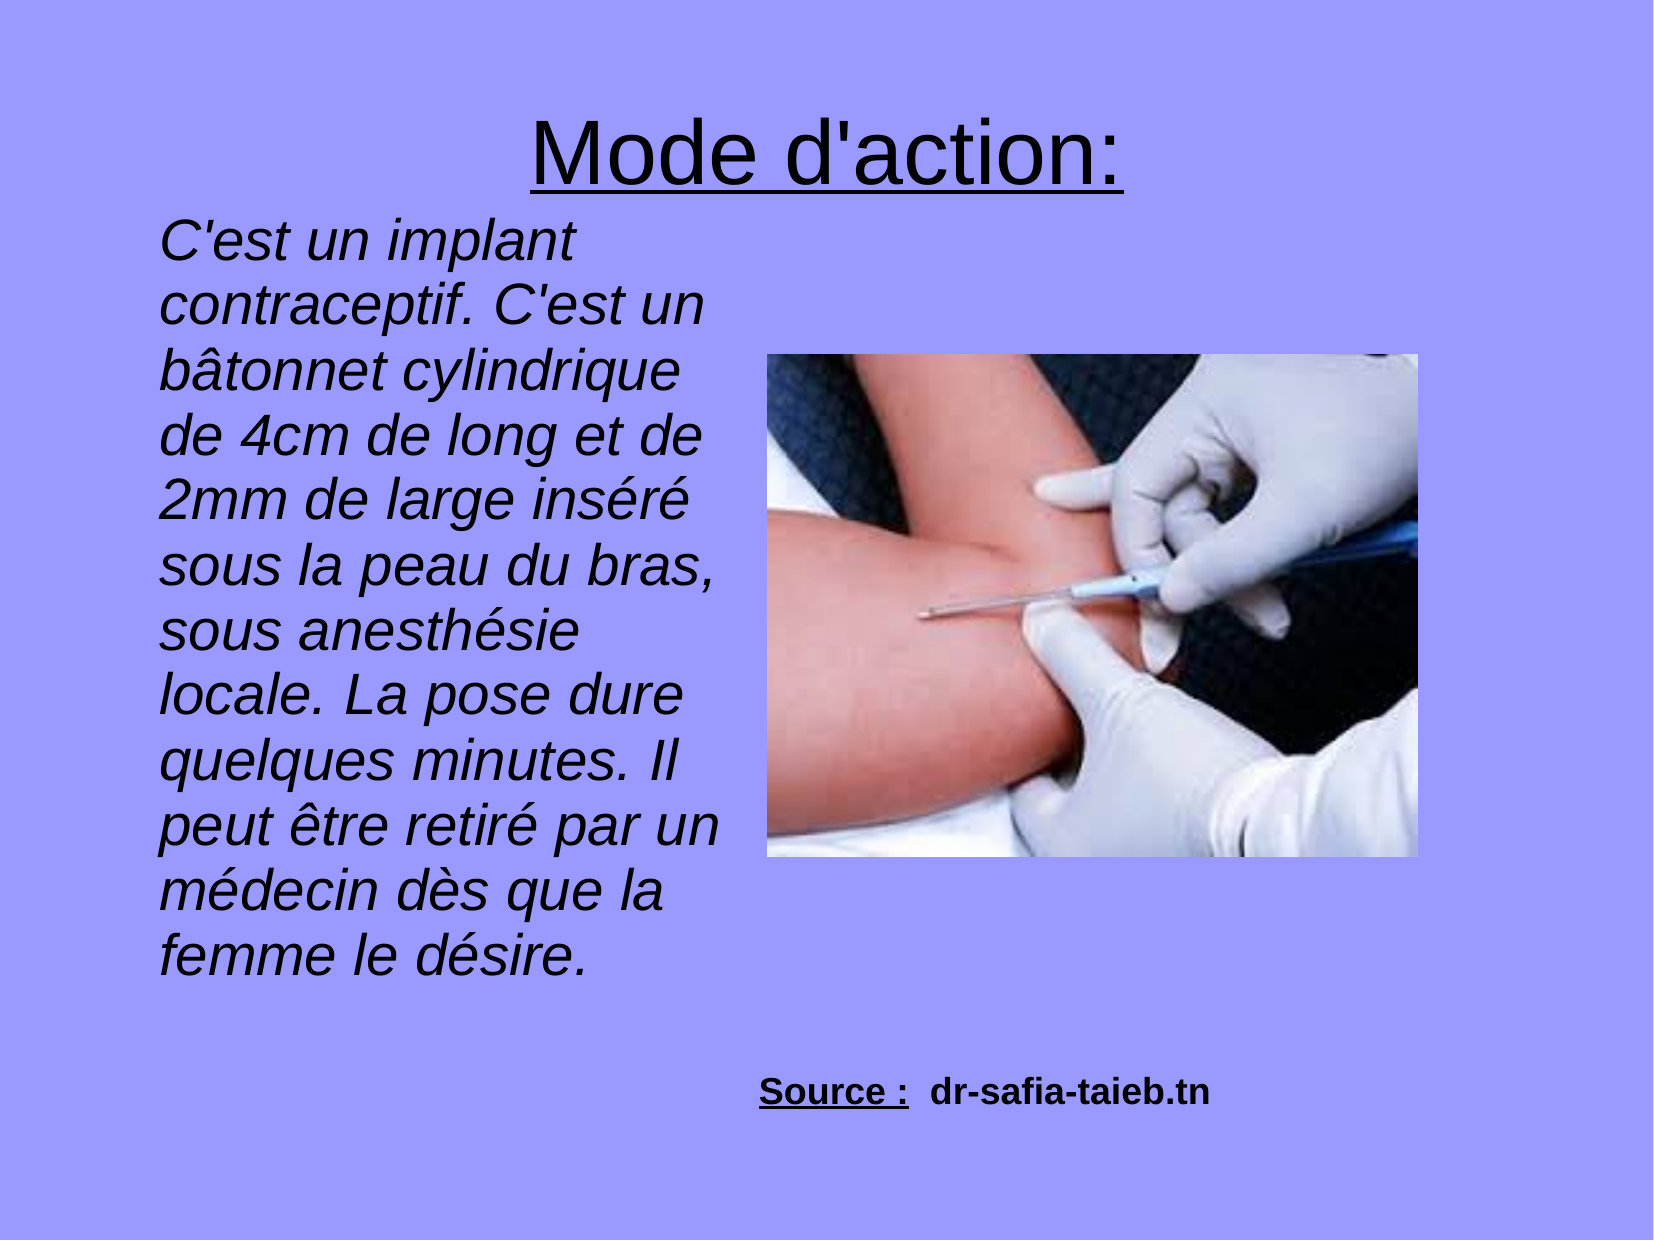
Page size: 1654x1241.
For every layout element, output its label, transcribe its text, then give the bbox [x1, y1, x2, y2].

text_box Source : dr-safia-taieb.tn [744, 1062, 1248, 1163]
picture [767, 354, 1418, 857]
title Mode d'action: [82, 49, 1571, 257]
list C'est un implant contraceptif. C'est un bâtonnet cylindrique de 4cm de long et de 2mm de large inséré sous la peau du bras, sous anesthésie locale. La pose dure quelques minutes. Il peut être retiré par un médecin dès que la femme le désire. [88, 207, 739, 1241]
